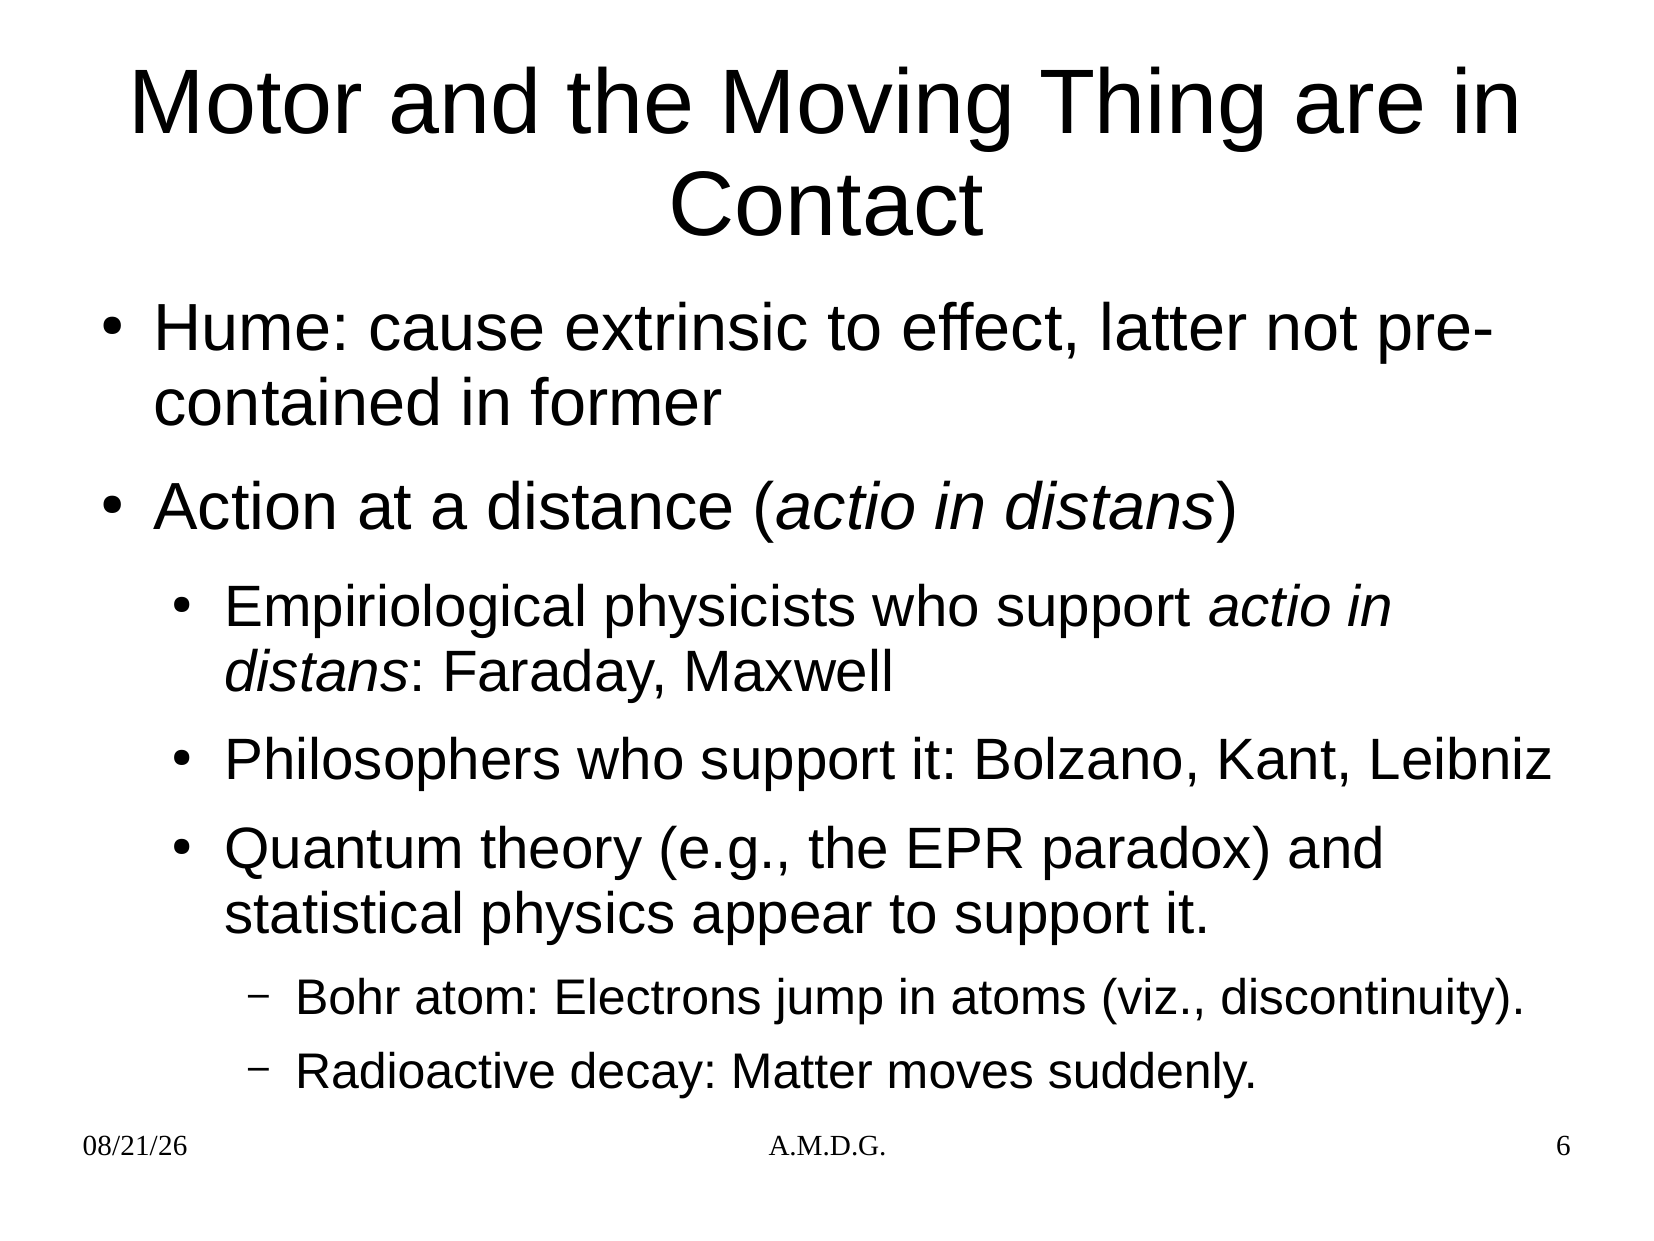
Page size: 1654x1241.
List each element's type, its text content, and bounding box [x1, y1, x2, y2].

title Motor and the Moving Thing are in Contact [82, 49, 1571, 257]
list Hume: cause extrinsic to effect, latter not pre-contained in former Action at a distance (actio in distans) Empiriological physicists who support actio in distans: Faraday, Maxwell Philosophers who support it: Bolzano, Kant, Leibniz Quantum theory (e.g., the EPR paradox) and statistical physics appear to support it. Bohr atom: Electrons jump in atoms (viz., discontinuity). Radioactive decay: Matter moves suddenly. [82, 290, 1571, 1109]
